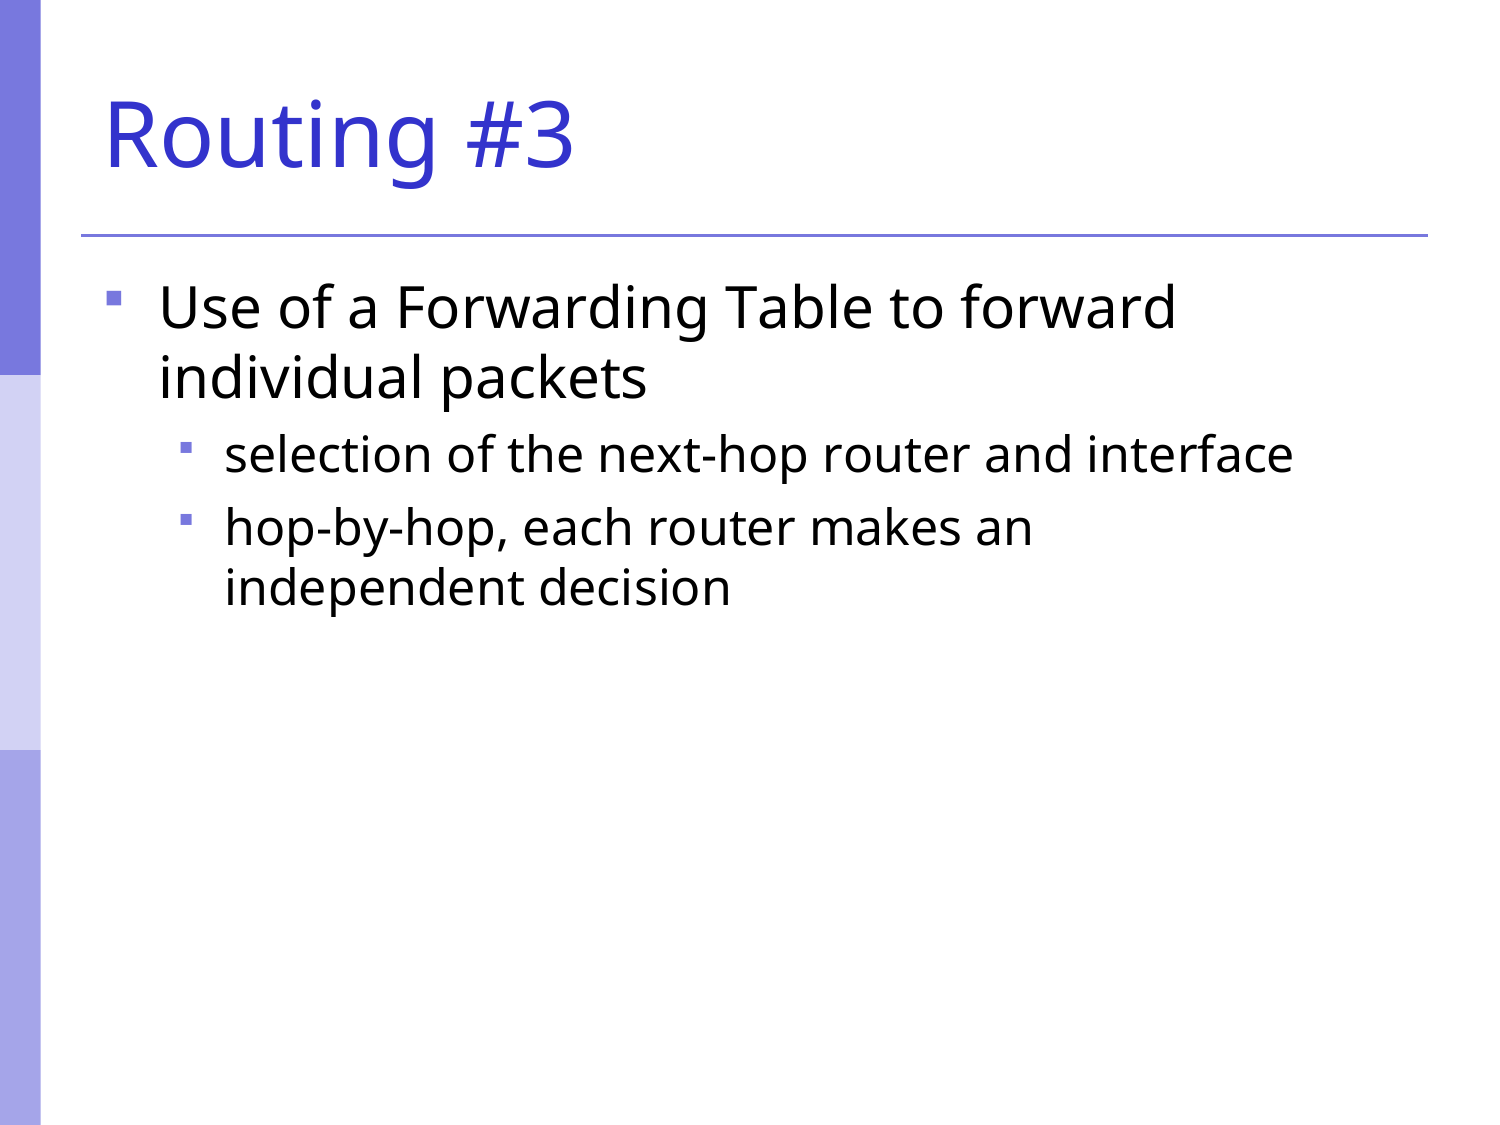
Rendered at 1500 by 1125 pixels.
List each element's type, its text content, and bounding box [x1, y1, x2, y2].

title Routing #3 [87, 37, 1363, 225]
list Use of a Forwarding Table to forward individual packets selection of the next-hop router and interface hop-by-hop, each router makes an independent decision [87, 262, 1363, 1026]
